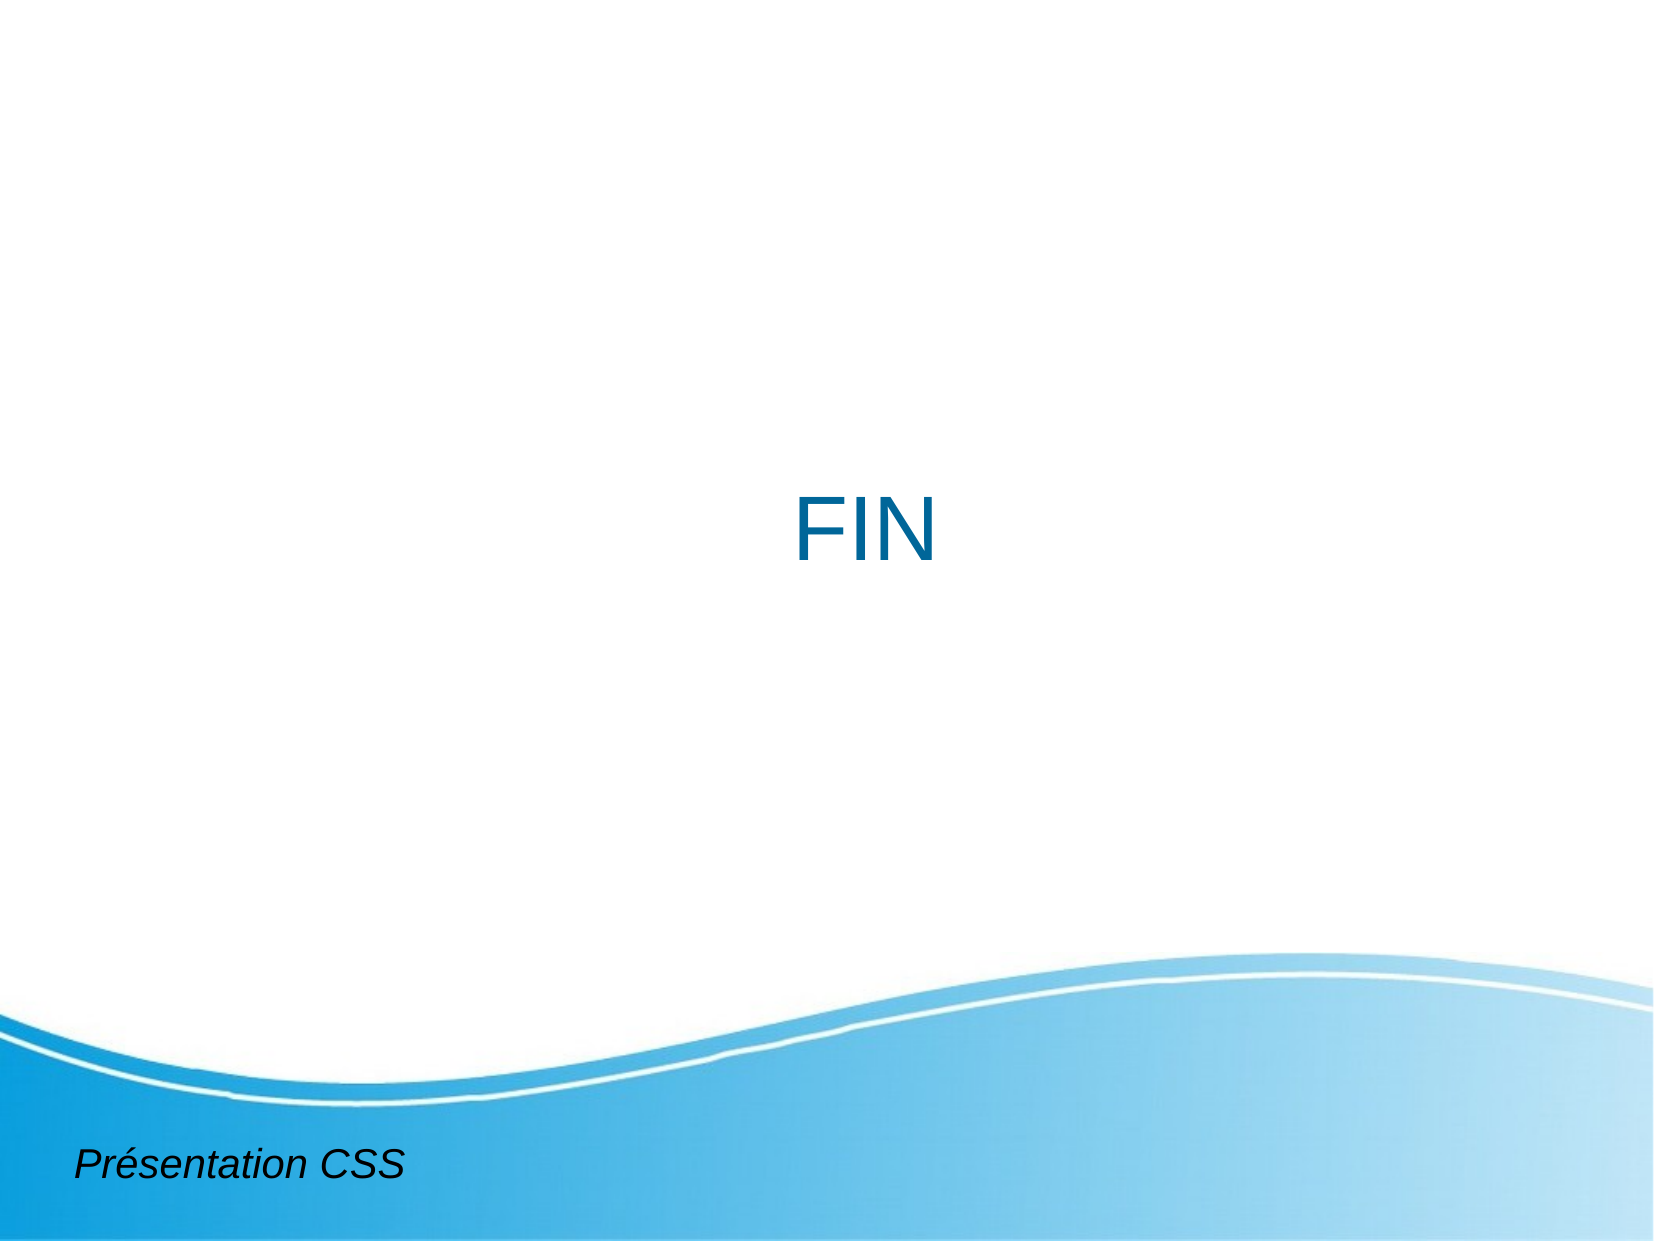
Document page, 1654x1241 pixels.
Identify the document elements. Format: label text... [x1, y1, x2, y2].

title FIN [174, 221, 1558, 837]
picture [0, 952, 1654, 1241]
